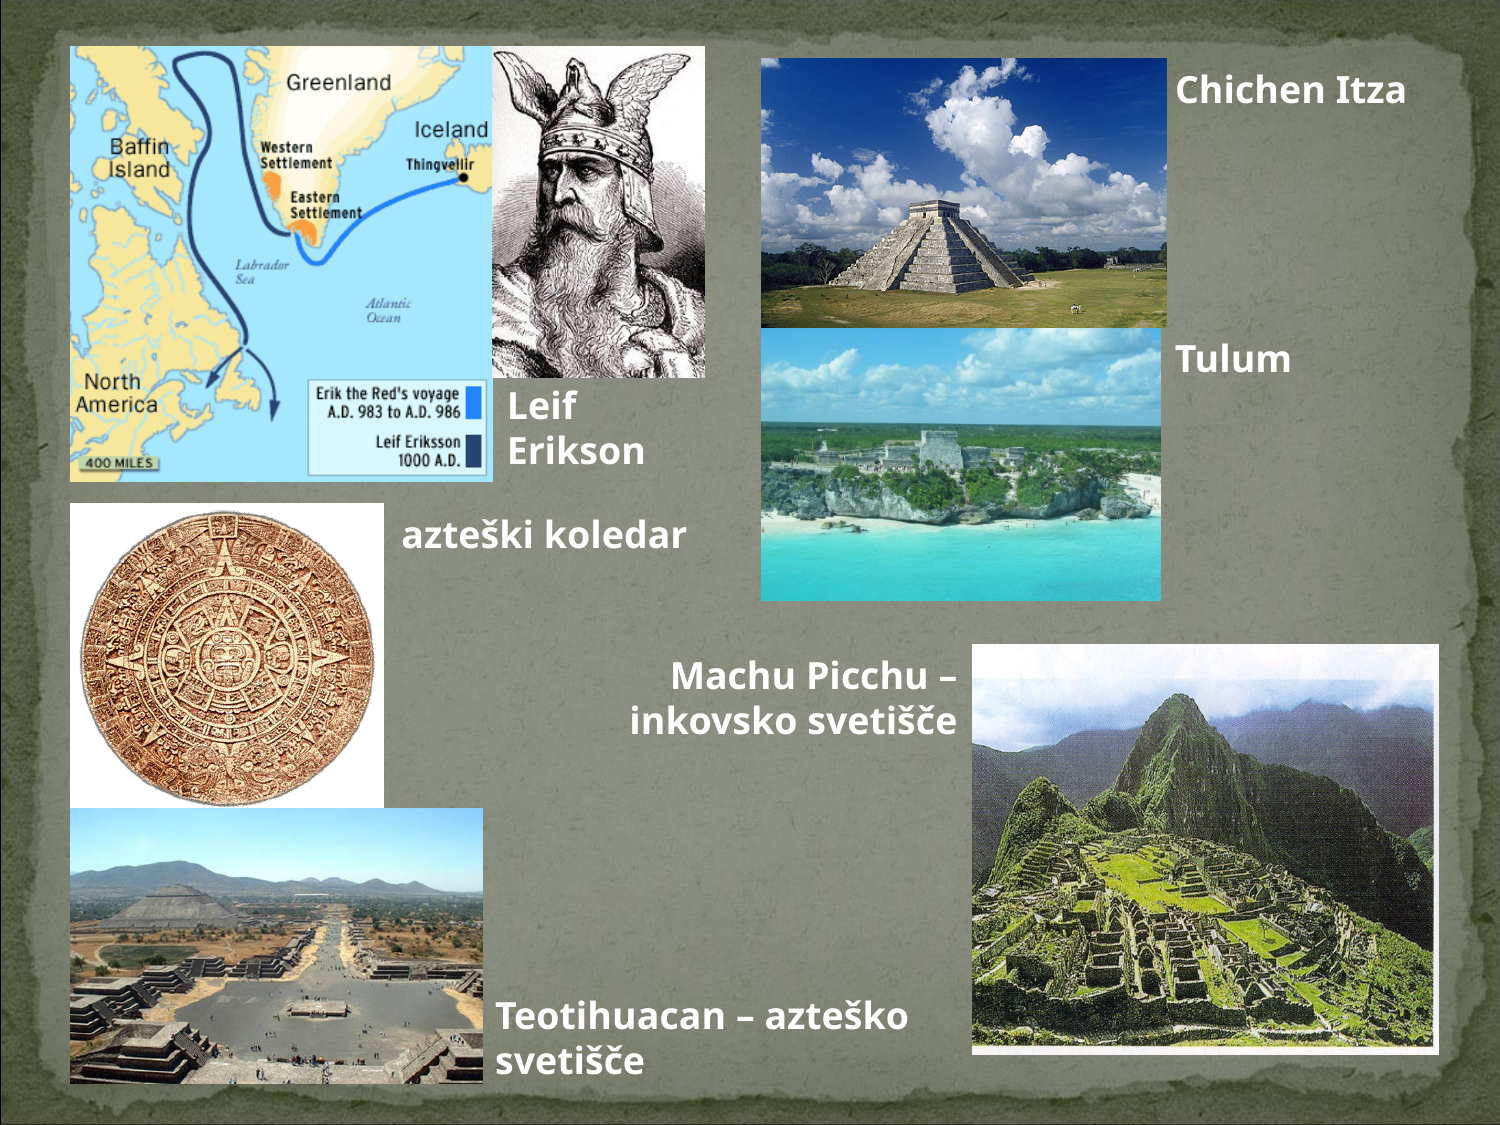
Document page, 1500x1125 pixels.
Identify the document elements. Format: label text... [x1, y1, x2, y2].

text_box Leif Erikson [492, 374, 715, 480]
text_box Machu Picchu – inkovsko svetišče [597, 644, 973, 750]
text_box Tulum [1160, 328, 1418, 388]
text_box Chichen Itza [1160, 58, 1454, 119]
text_box azteški koledar [386, 503, 727, 564]
picture [0, 0, 1500, 1125]
text_box Teotihuacan – azteško svetišče [480, 984, 926, 1090]
